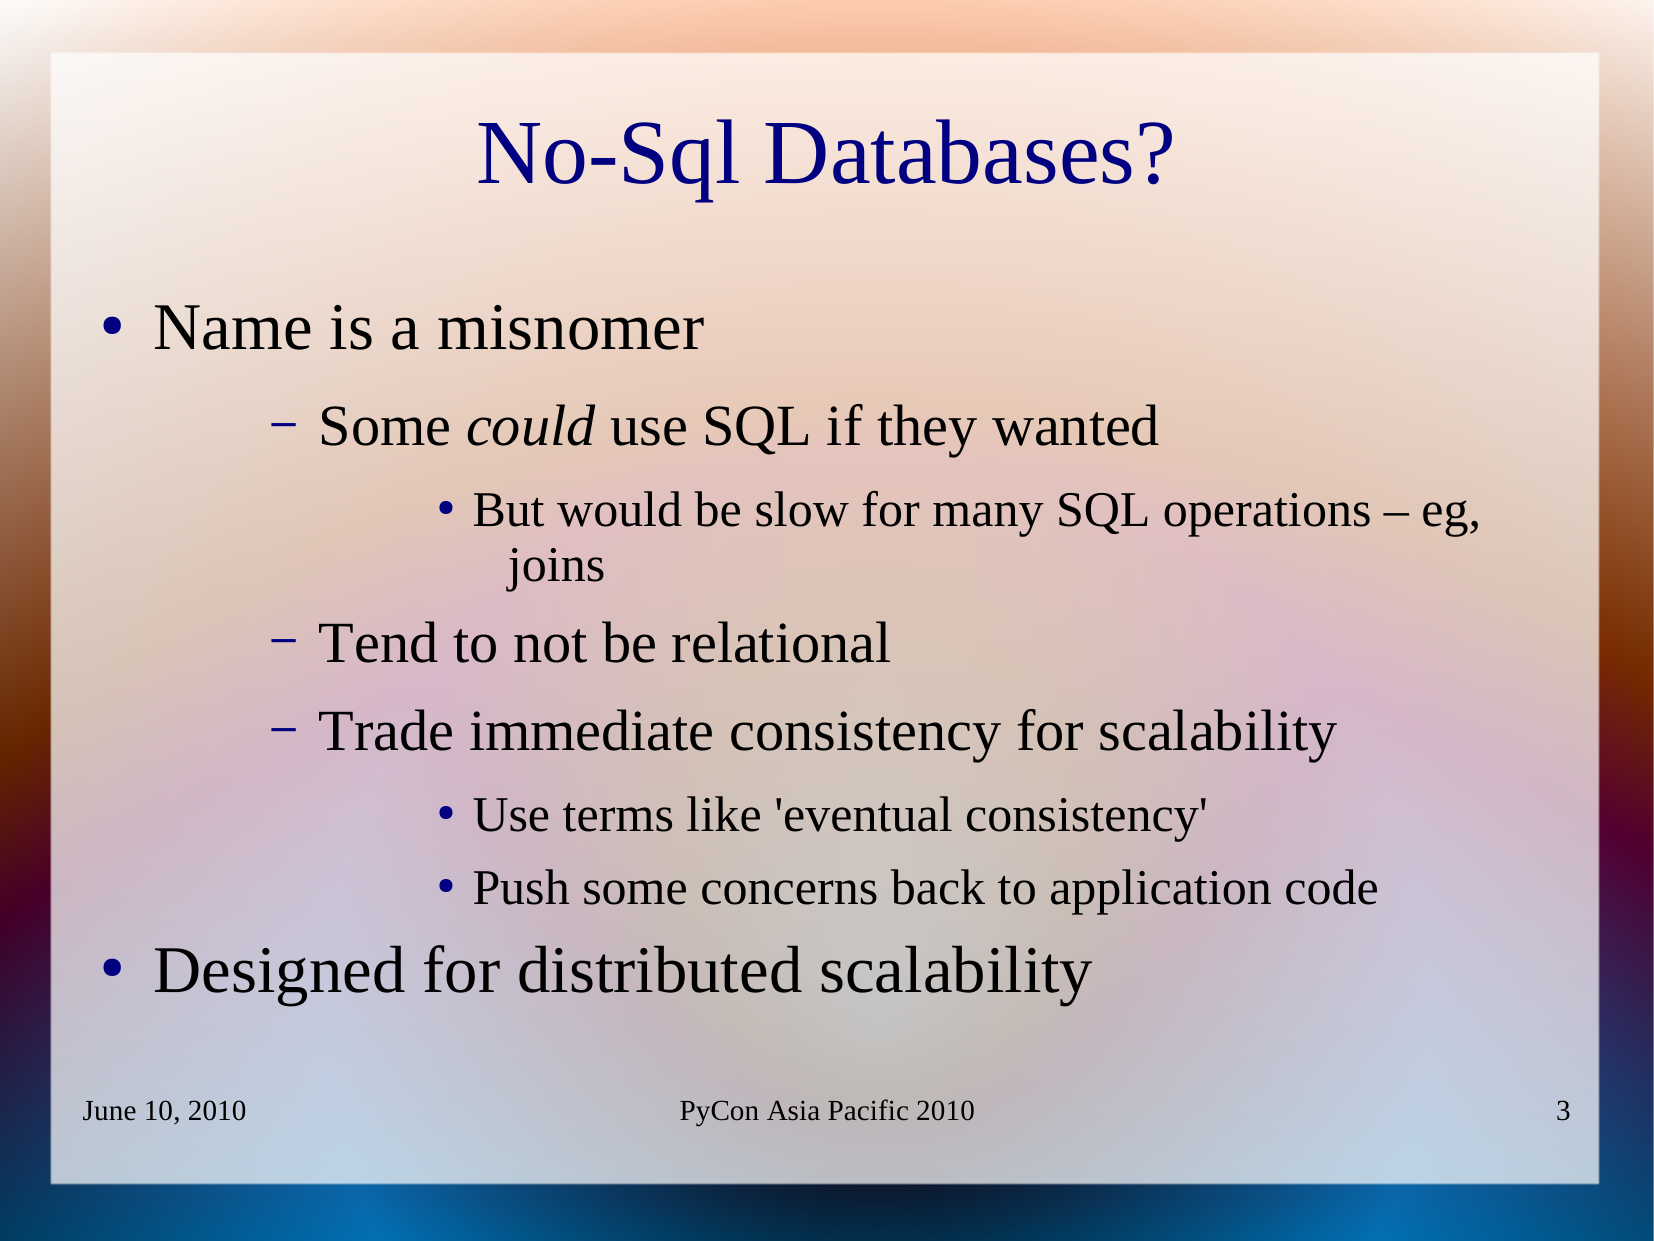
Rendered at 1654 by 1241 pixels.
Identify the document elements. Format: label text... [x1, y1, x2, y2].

list Name is a misnomer Some could use SQL if they wanted But would be slow for many SQL operations – eg, joins Tend to not be relational Trade immediate consistency for scalability Use terms like 'eventual consistency' Push some concerns back to application code Designed for distributed scalability [82, 290, 1571, 1034]
picture [0, 0, 1654, 1241]
title No-Sql Databases? [82, 49, 1571, 257]
